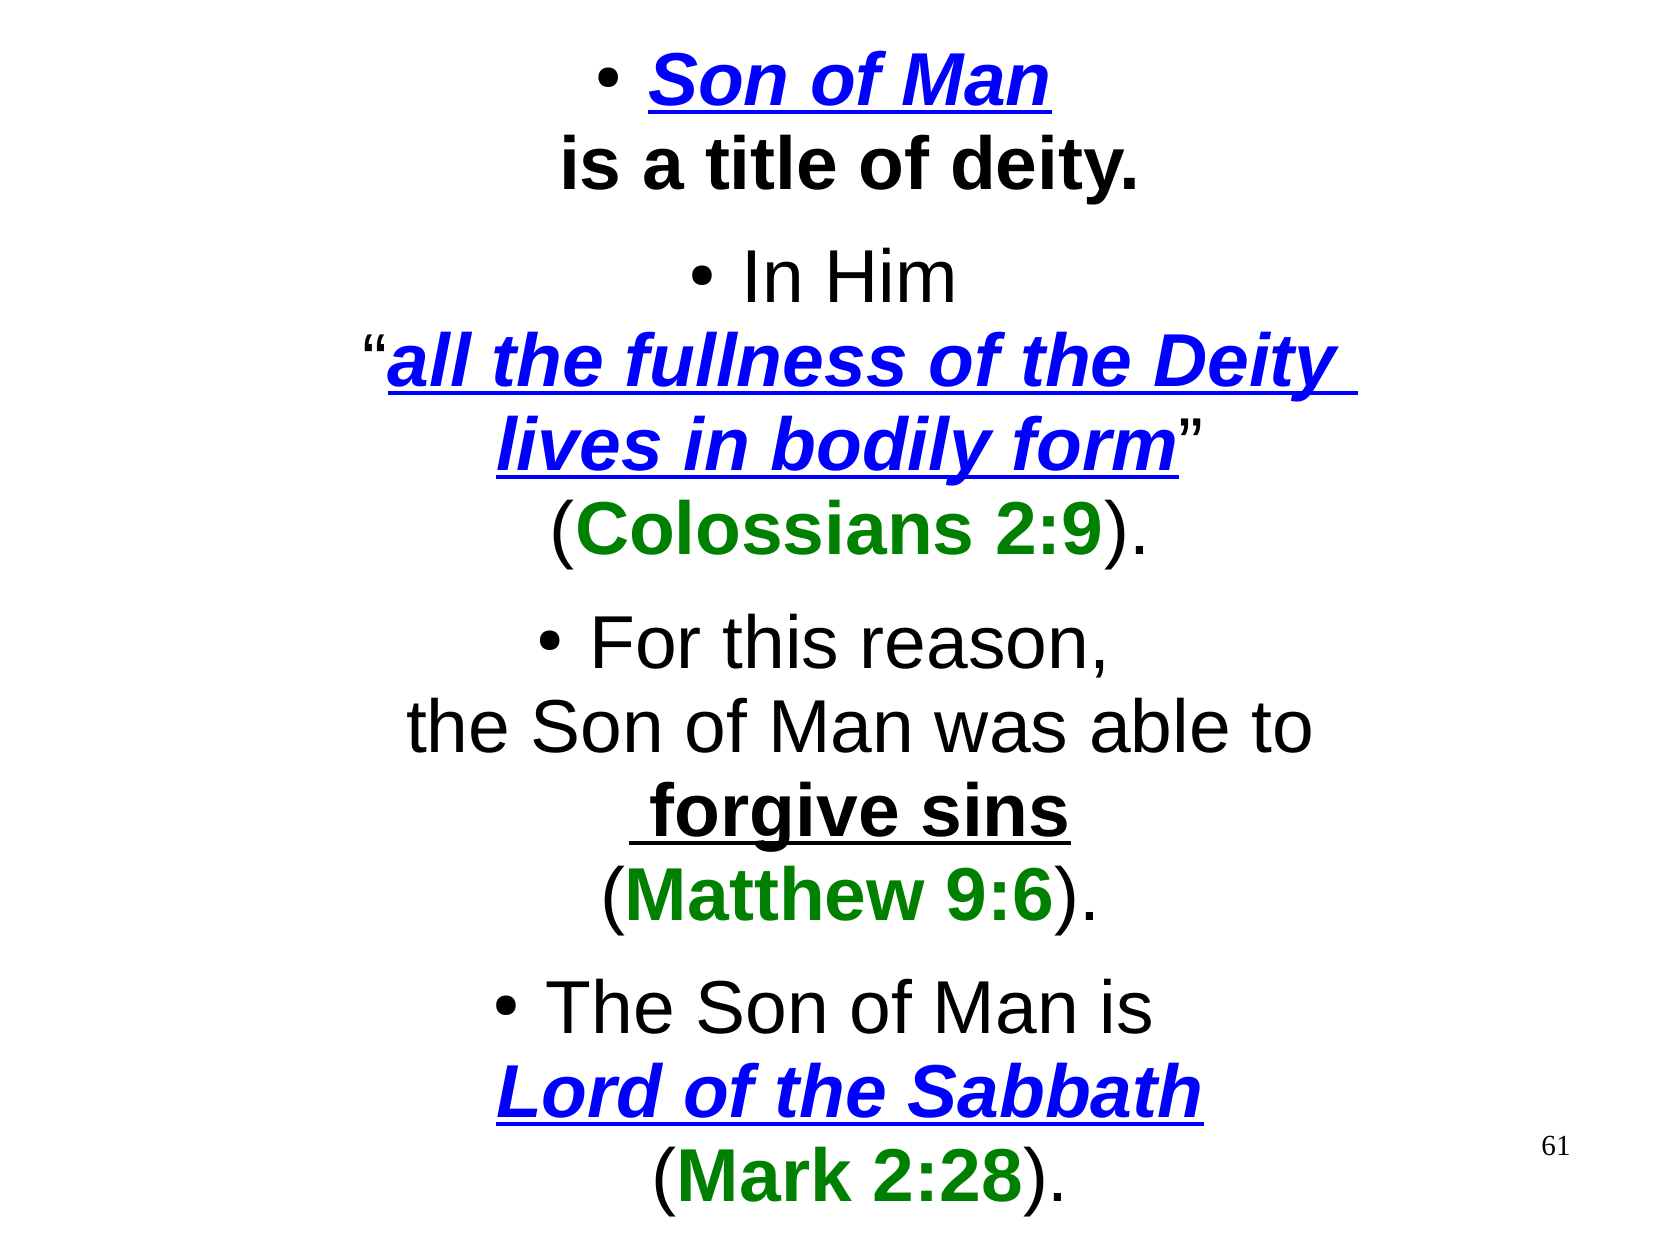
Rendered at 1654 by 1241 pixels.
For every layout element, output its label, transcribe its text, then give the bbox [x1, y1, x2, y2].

list Son of Man is a title of deity. In Him “all the fullness of the Deity lives in bodily form” (Colossians 2:9). For this reason, the Son of Man was able to forgive sins (Matthew 9:6). The Son of Man is Lord of the Sabbath (Mark 2:28). [37, 37, 1613, 1238]
